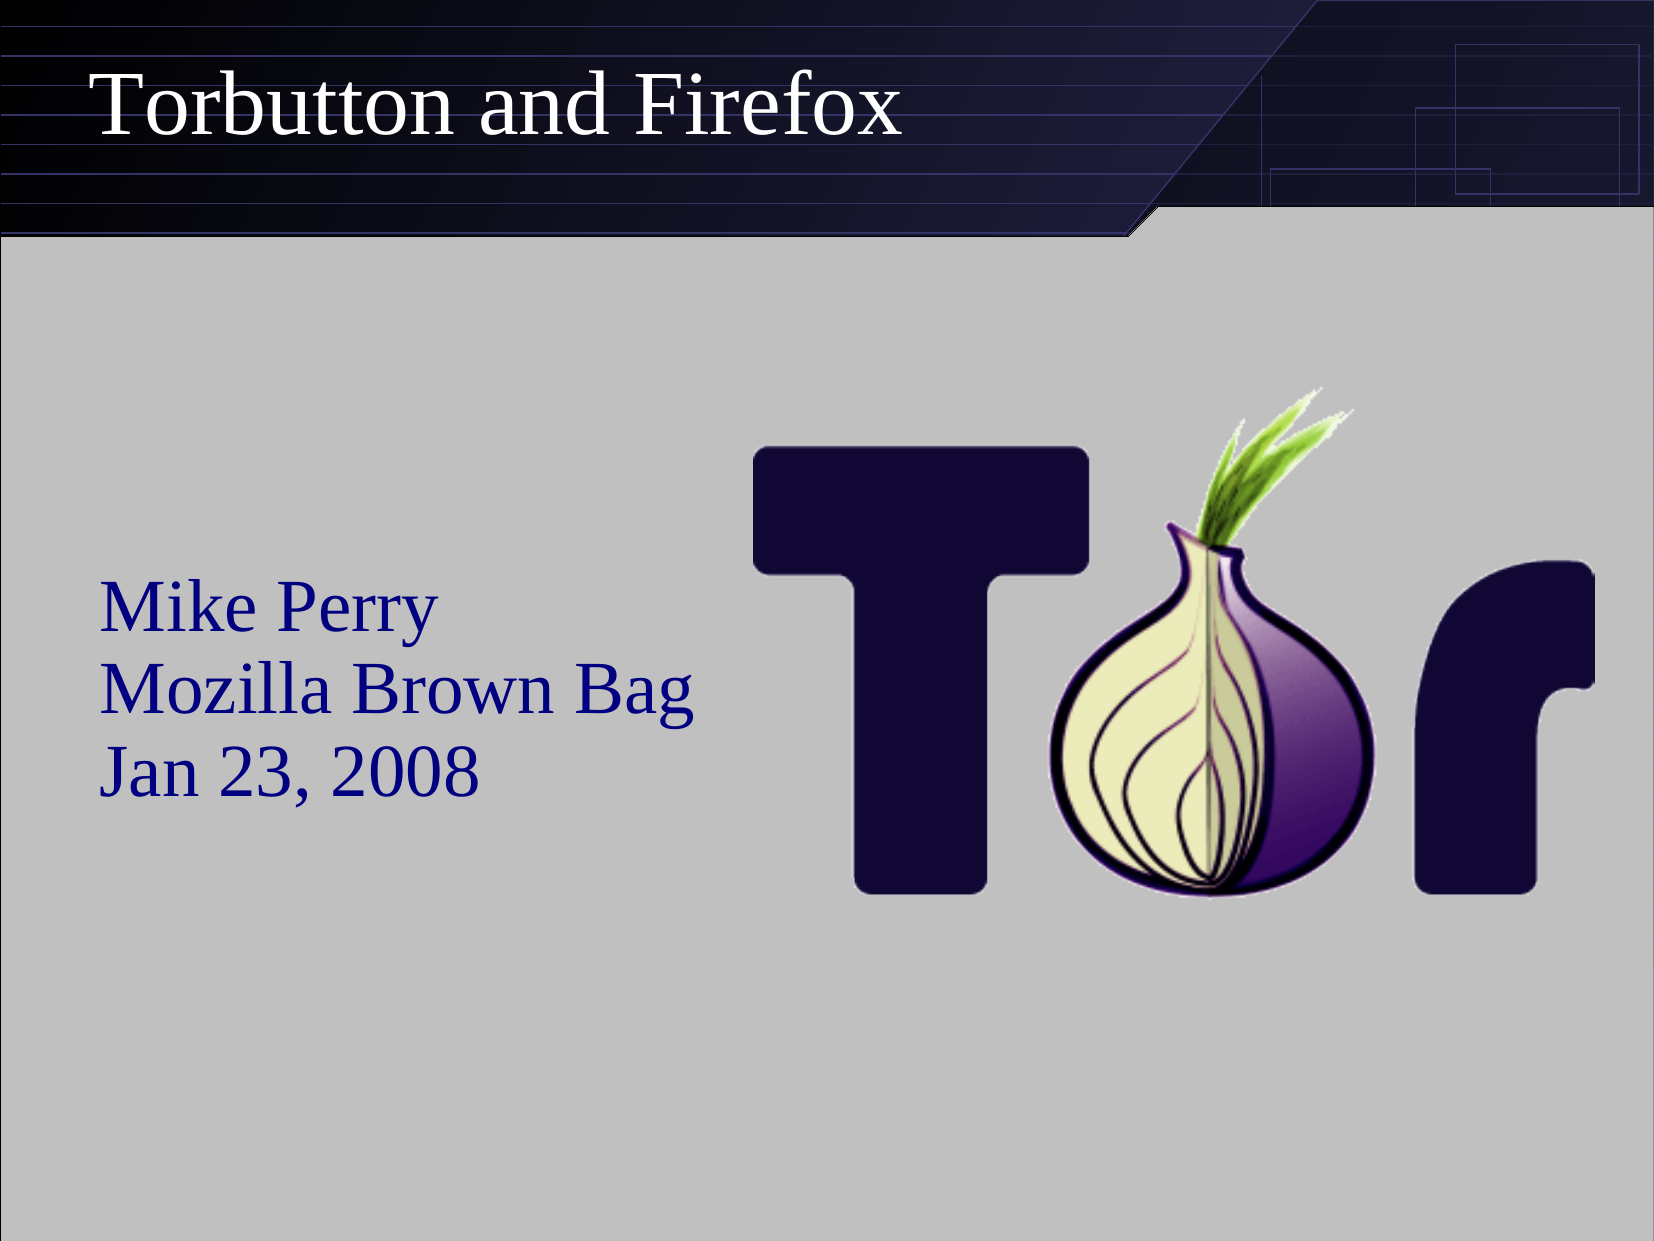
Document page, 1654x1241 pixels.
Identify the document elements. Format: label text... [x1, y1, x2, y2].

title Torbutton and Firefox [88, 0, 1501, 208]
picture [753, 383, 1595, 920]
subtitle Mike Perry Mozilla Brown Bag Jan 23, 2008 [64, 383, 1477, 1077]
